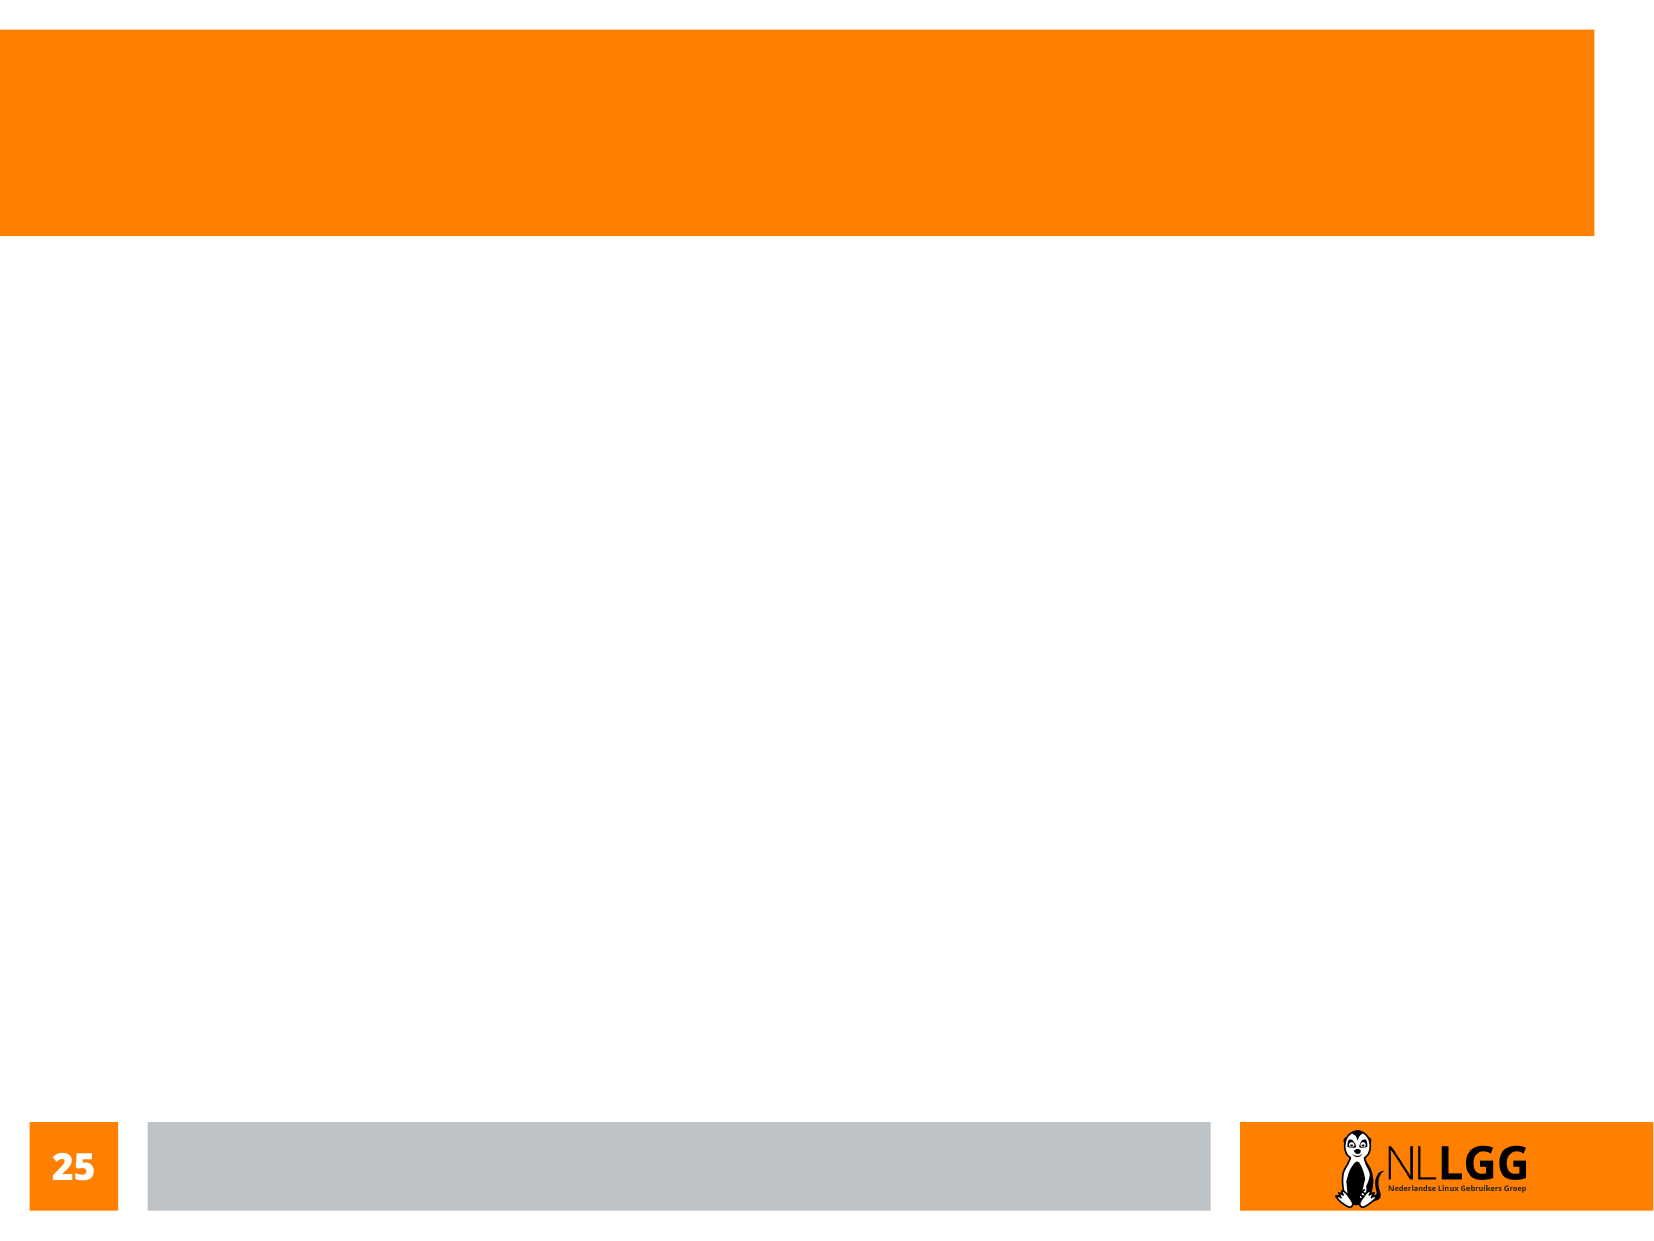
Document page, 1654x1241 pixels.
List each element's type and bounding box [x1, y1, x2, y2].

picture [1335, 1130, 1526, 1208]
